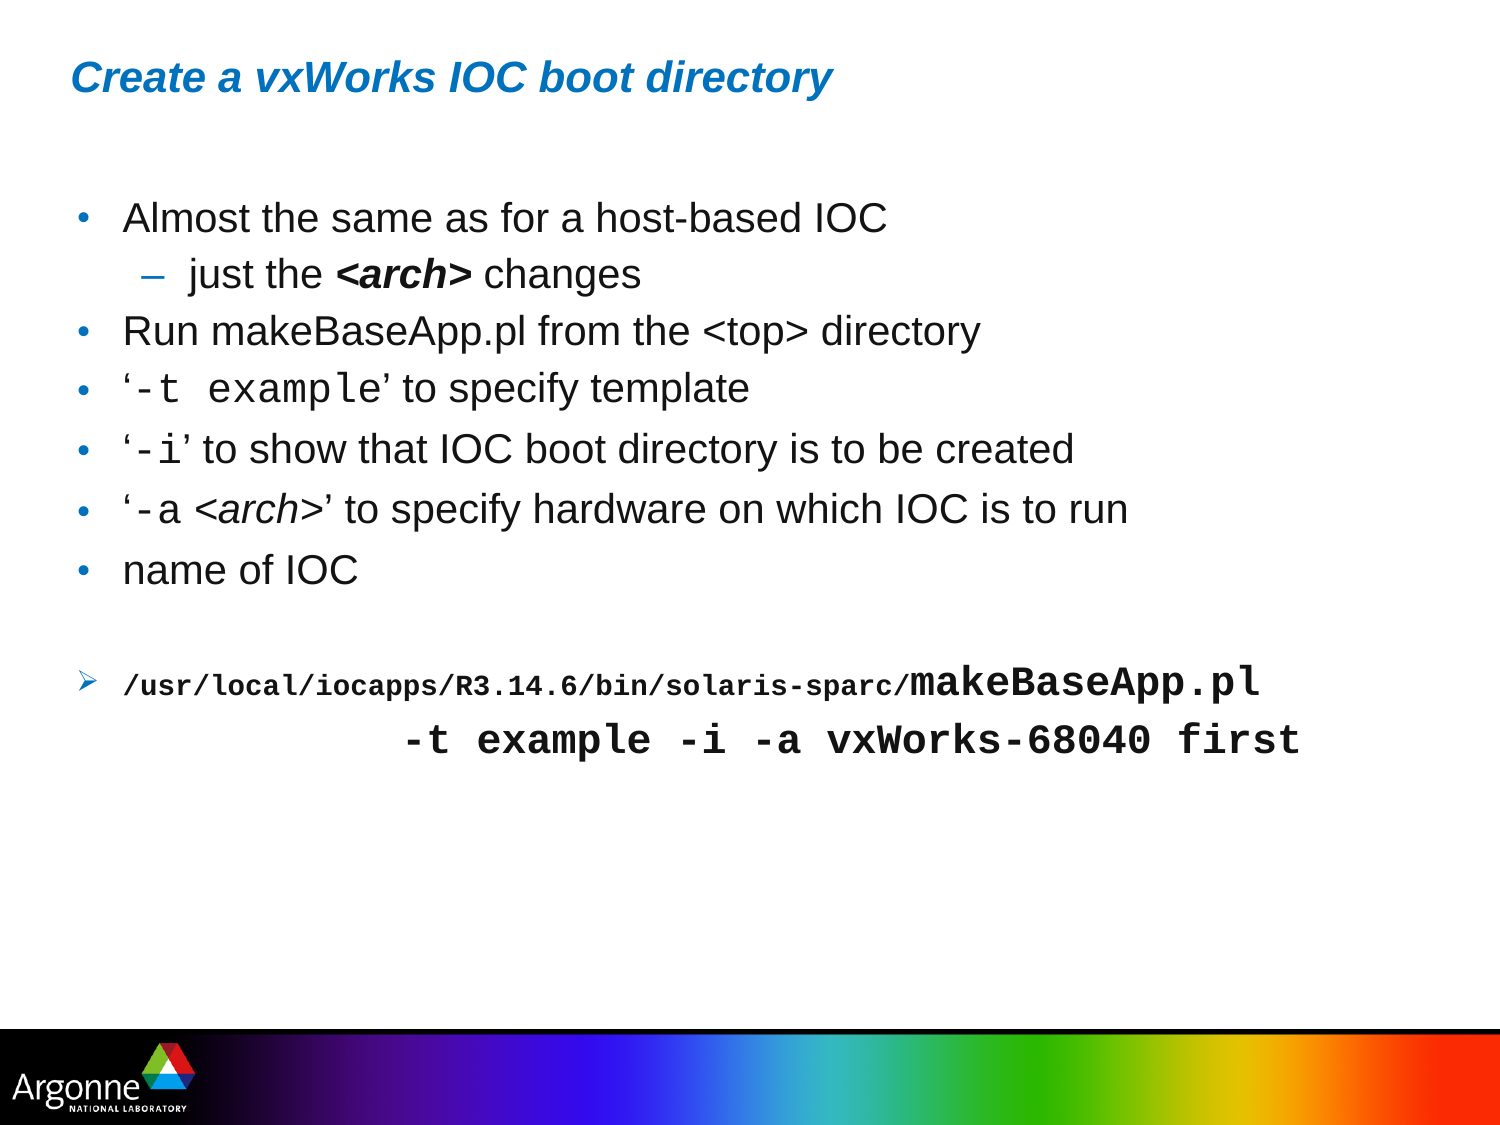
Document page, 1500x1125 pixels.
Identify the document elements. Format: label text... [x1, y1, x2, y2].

title Create a vxWorks IOC boot directory [55, 57, 1361, 113]
list Almost the same as for a host-based IOC just the <arch> changes Run makeBaseApp.pl from the <top> directory ‘-t example’ to specify template ‘-i’ to show that IOC boot directory is to be created ‘-a <arch>’ to specify hardware on which IOC is to run name of IOC /usr/local/iocapps/R3.14.6/bin/solaris-sparc/makeBaseApp.pl -t example -i -a vxWorks-68040 first [61, 186, 1500, 919]
picture [0, 1029, 1500, 1125]
